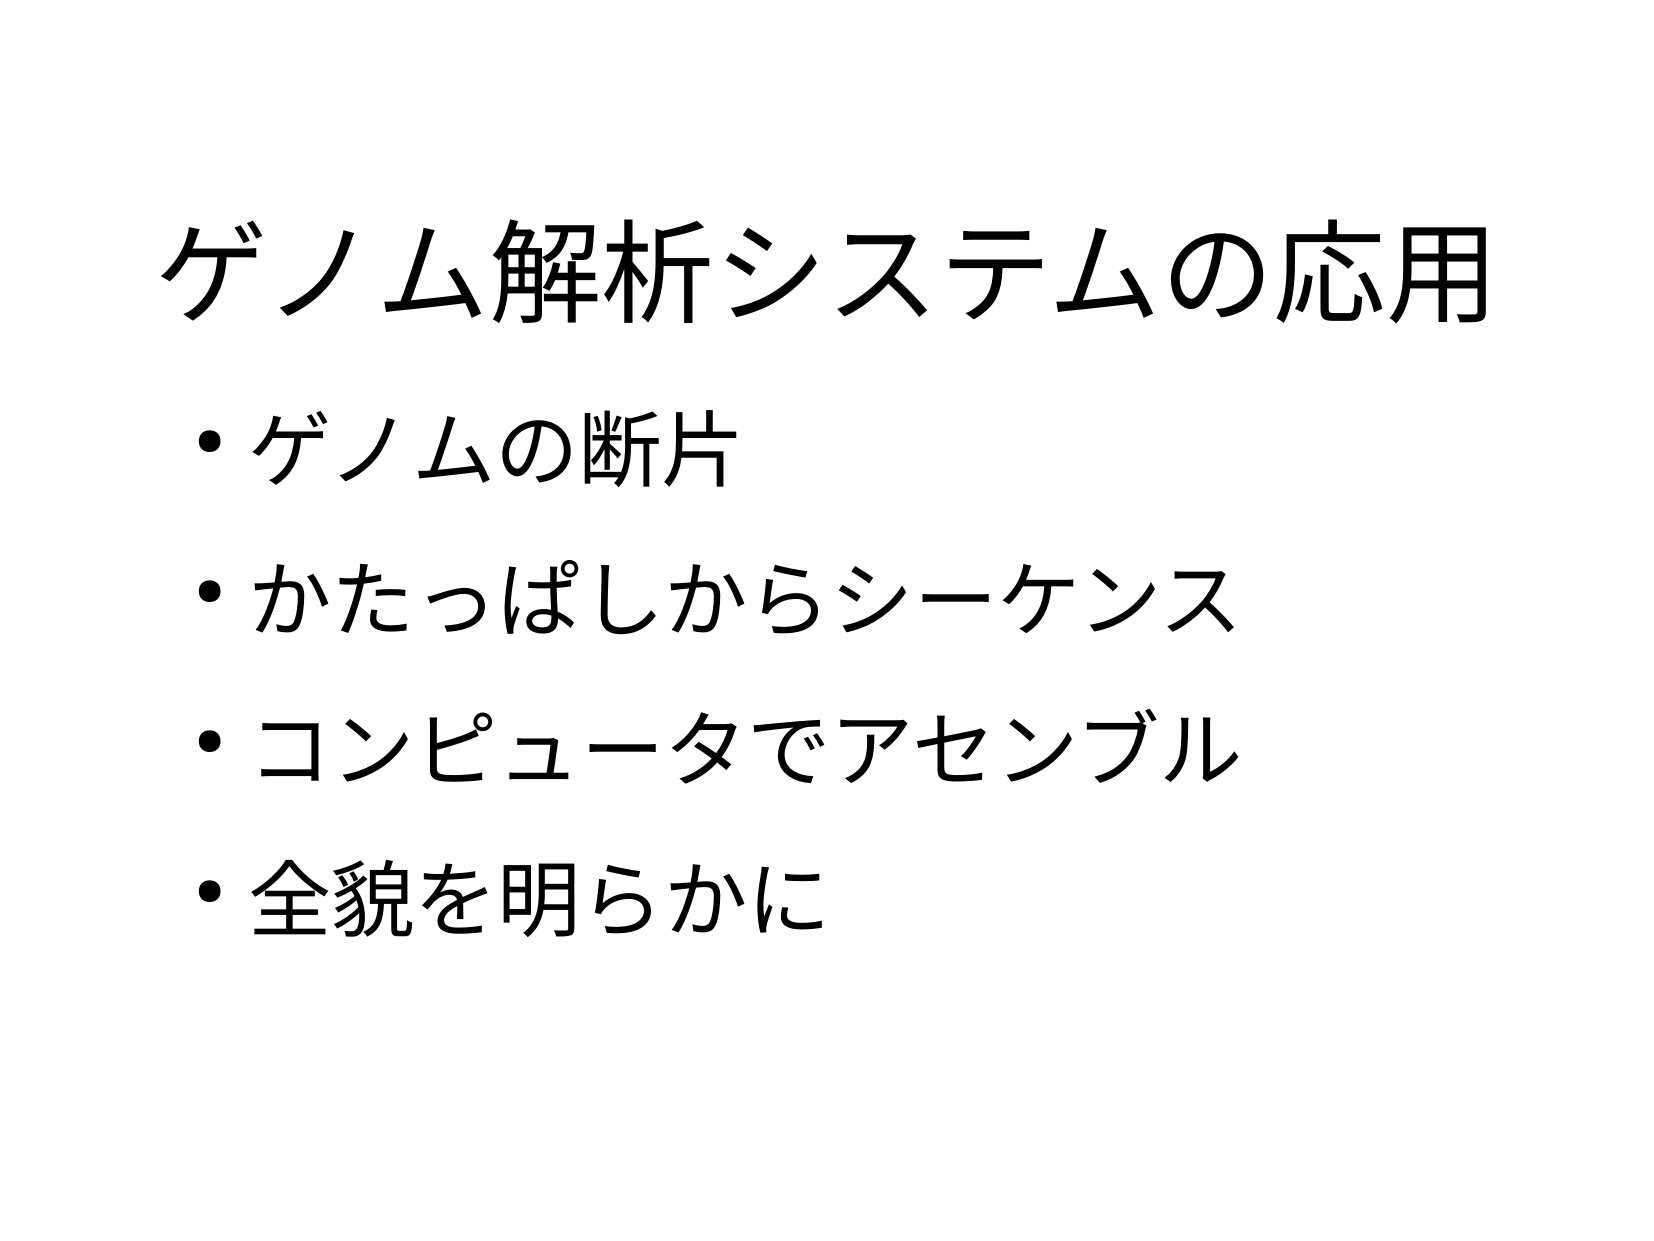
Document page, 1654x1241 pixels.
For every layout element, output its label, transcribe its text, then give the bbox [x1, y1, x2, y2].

list ゲノムの断片 かたっぱしからシーケンス コンピュータでアセンブル 全貌を明らかに [177, 383, 1571, 1203]
title ゲノム解析システムの応用 [82, 161, 1571, 369]
